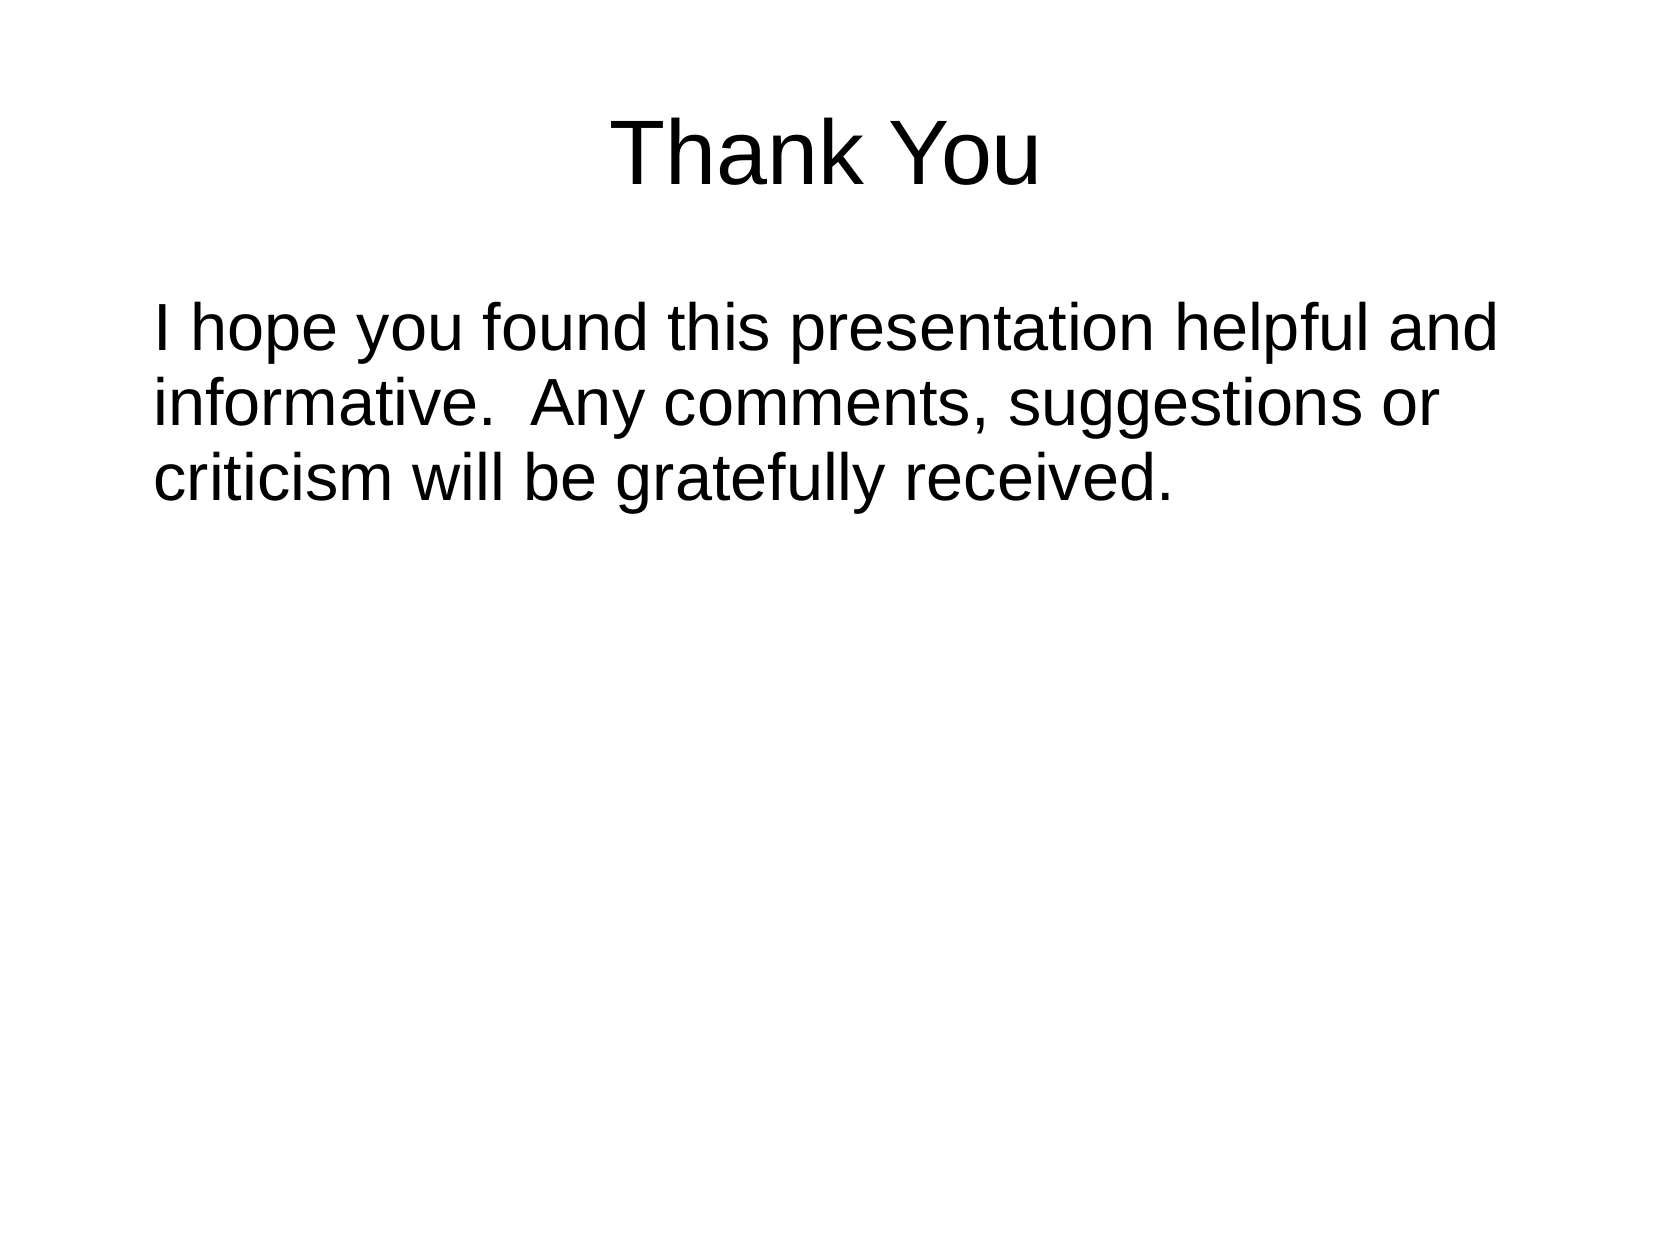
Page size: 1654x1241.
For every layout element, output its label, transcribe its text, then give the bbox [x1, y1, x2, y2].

title Thank You [82, 49, 1571, 257]
list I hope you found this presentation helpful and informative. Any comments, suggestions or criticism will be gratefully received. [82, 290, 1571, 1010]
